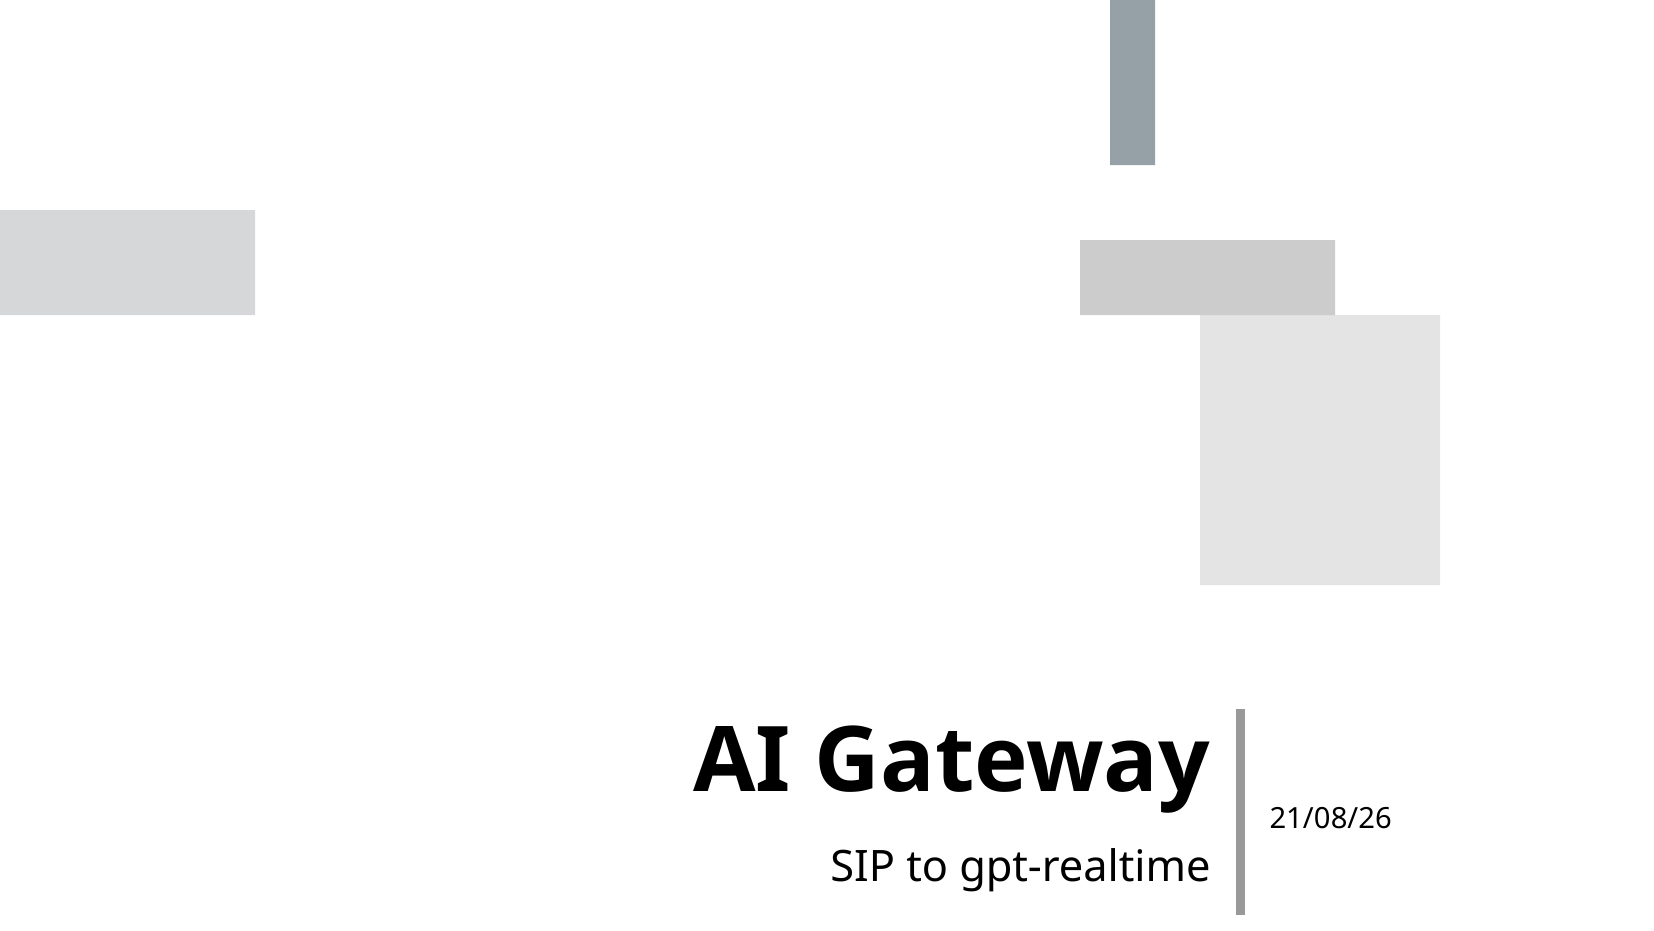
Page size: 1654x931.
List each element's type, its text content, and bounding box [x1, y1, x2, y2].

subtitle SIP to gpt-realtime [59, 835, 1211, 895]
title AI Gateway [59, 694, 1211, 819]
